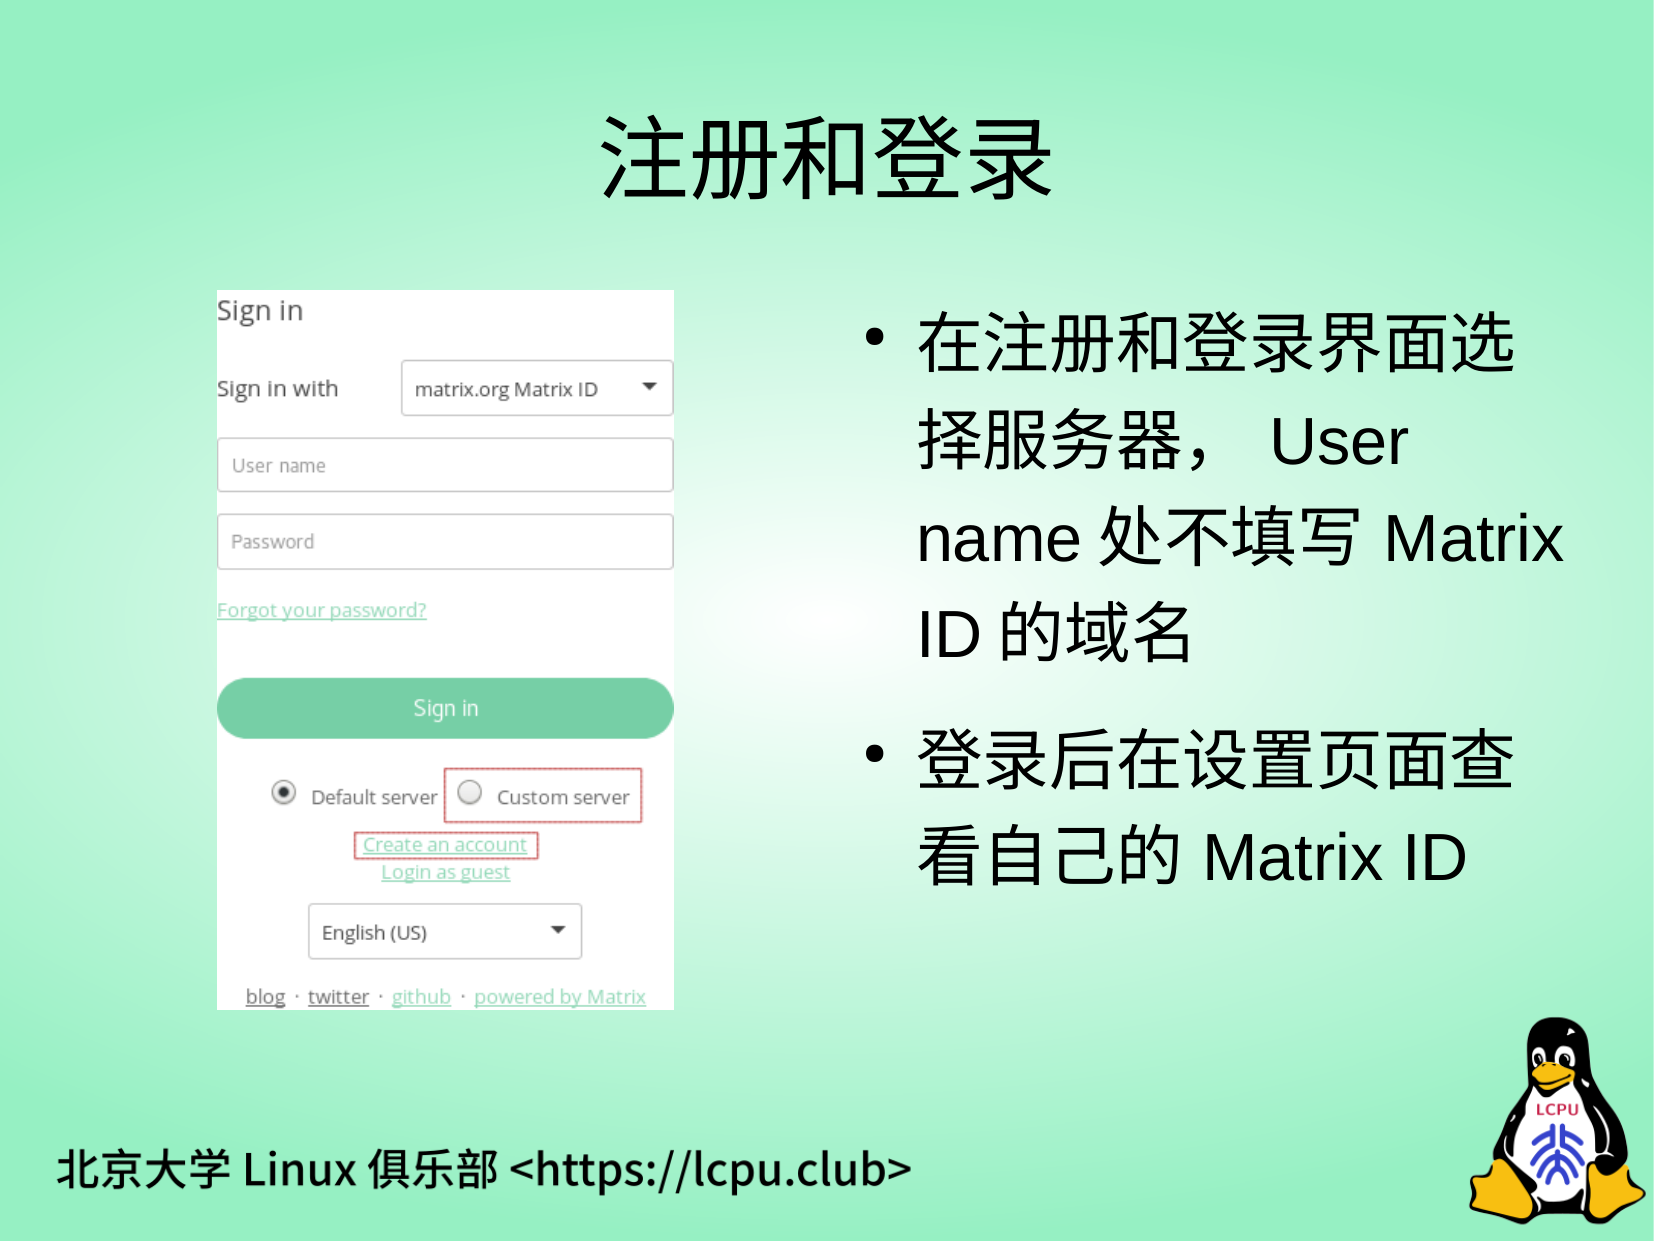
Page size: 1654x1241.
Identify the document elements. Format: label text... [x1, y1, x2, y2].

title 注册和登录 [82, 49, 1571, 257]
picture [0, 0, 1654, 1241]
list 在注册和登录界面选择服务器，User name处不填写Matrix ID的域名 登录后在设置页面查看自己的Matrix ID [845, 290, 1572, 1010]
